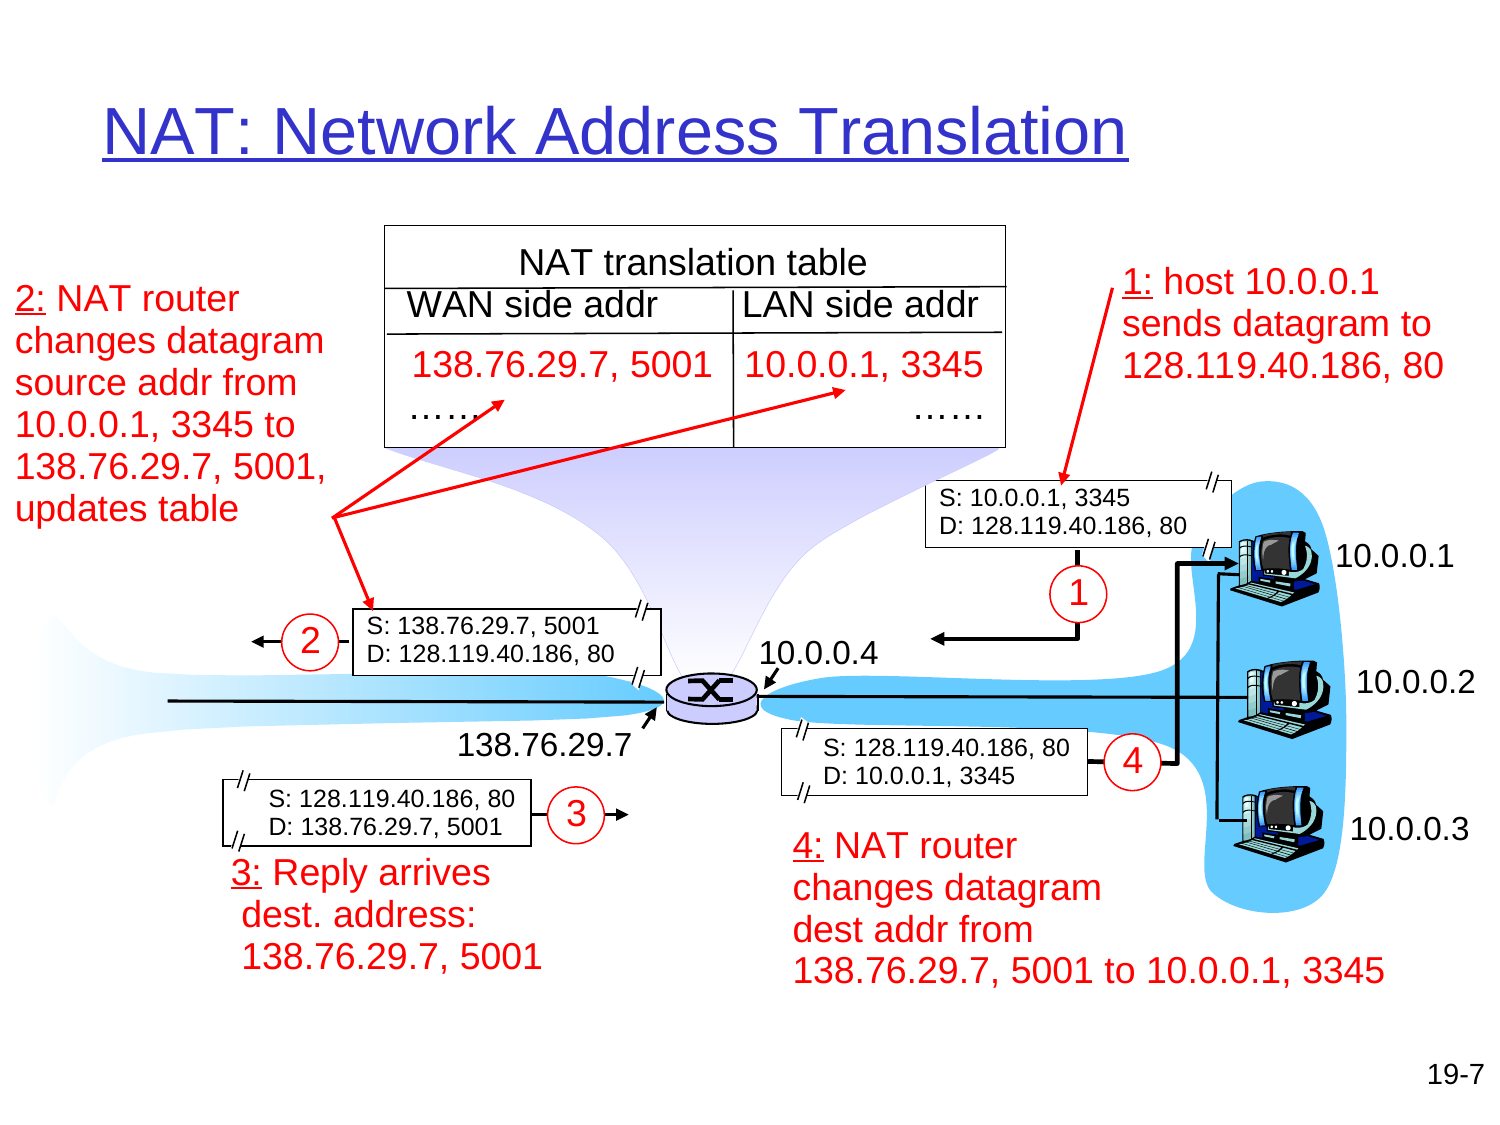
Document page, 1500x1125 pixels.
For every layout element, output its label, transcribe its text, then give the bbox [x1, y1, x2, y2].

text_box 1: host 10.0.0.1 sends datagram to 128.119.40.186, 80 [1107, 252, 1460, 395]
title NAT: Network Address Translation [87, 37, 1363, 225]
text_box 3: Reply arrives dest. address: 138.76.29.7, 5001 [216, 843, 558, 985]
text_box 4 [1107, 732, 1159, 790]
chart [1238, 659, 1334, 740]
text_box [760, 698, 1174, 806]
text_box [1180, 566, 1229, 695]
text_box [1190, 480, 1325, 561]
text_box S: 128.119.40.186, 80 D: 10.0.0.1, 3345 [808, 726, 1098, 816]
text_box [768, 664, 1174, 695]
text_box [1049, 581, 1053, 607]
text_box 4: NAT router changes datagram dest addr from 138.76.29.7, 5001 to 10.0.0.1, 3345 [777, 816, 1412, 1042]
text_box NAT translation table WAN side addr LAN side addr [391, 233, 995, 287]
text_box 138.76.29.7, 5001 10.0.0.1, 3345 …… …… [392, 336, 1003, 436]
text_box 2: NAT router changes datagram source addr from 10.0.0.1, 3345 to 138.76.29.7, 5001, updates table [0, 269, 342, 537]
text_box 10.0.0.2 [1341, 656, 1492, 709]
text_box 1 [1053, 564, 1105, 622]
text_box 10.0.0.3 [1334, 803, 1485, 856]
text_box NAT translation table WAN side addr LAN side addr [391, 288, 995, 333]
text_box 10.0.0.4 [743, 627, 894, 680]
text_box [384, 290, 732, 459]
text_box [1207, 469, 1218, 496]
text_box [420, 436, 650, 479]
text_box [547, 801, 551, 829]
text_box 3 [551, 785, 602, 843]
text_box [1180, 699, 1216, 816]
text_box S: 128.119.40.186, 80 D: 138.76.29.7, 5001 [253, 777, 546, 843]
text_box 10.0.0.1 [1320, 530, 1471, 583]
text_box [223, 767, 253, 843]
text_box 138.76.29.7 [442, 718, 648, 771]
chart [1229, 530, 1322, 607]
chart [1233, 785, 1326, 816]
text_box 2 [285, 612, 336, 670]
text_box S: 10.0.0.1, 3345 D: 128.119.40.186, 80 [924, 476, 1215, 548]
text_box [384, 225, 1006, 287]
text_box [1219, 576, 1347, 816]
text_box [34, 288, 1006, 806]
text_box [281, 629, 285, 656]
text_box S: 138.76.29.7, 5001 D: 128.119.40.186, 80 [351, 604, 644, 676]
